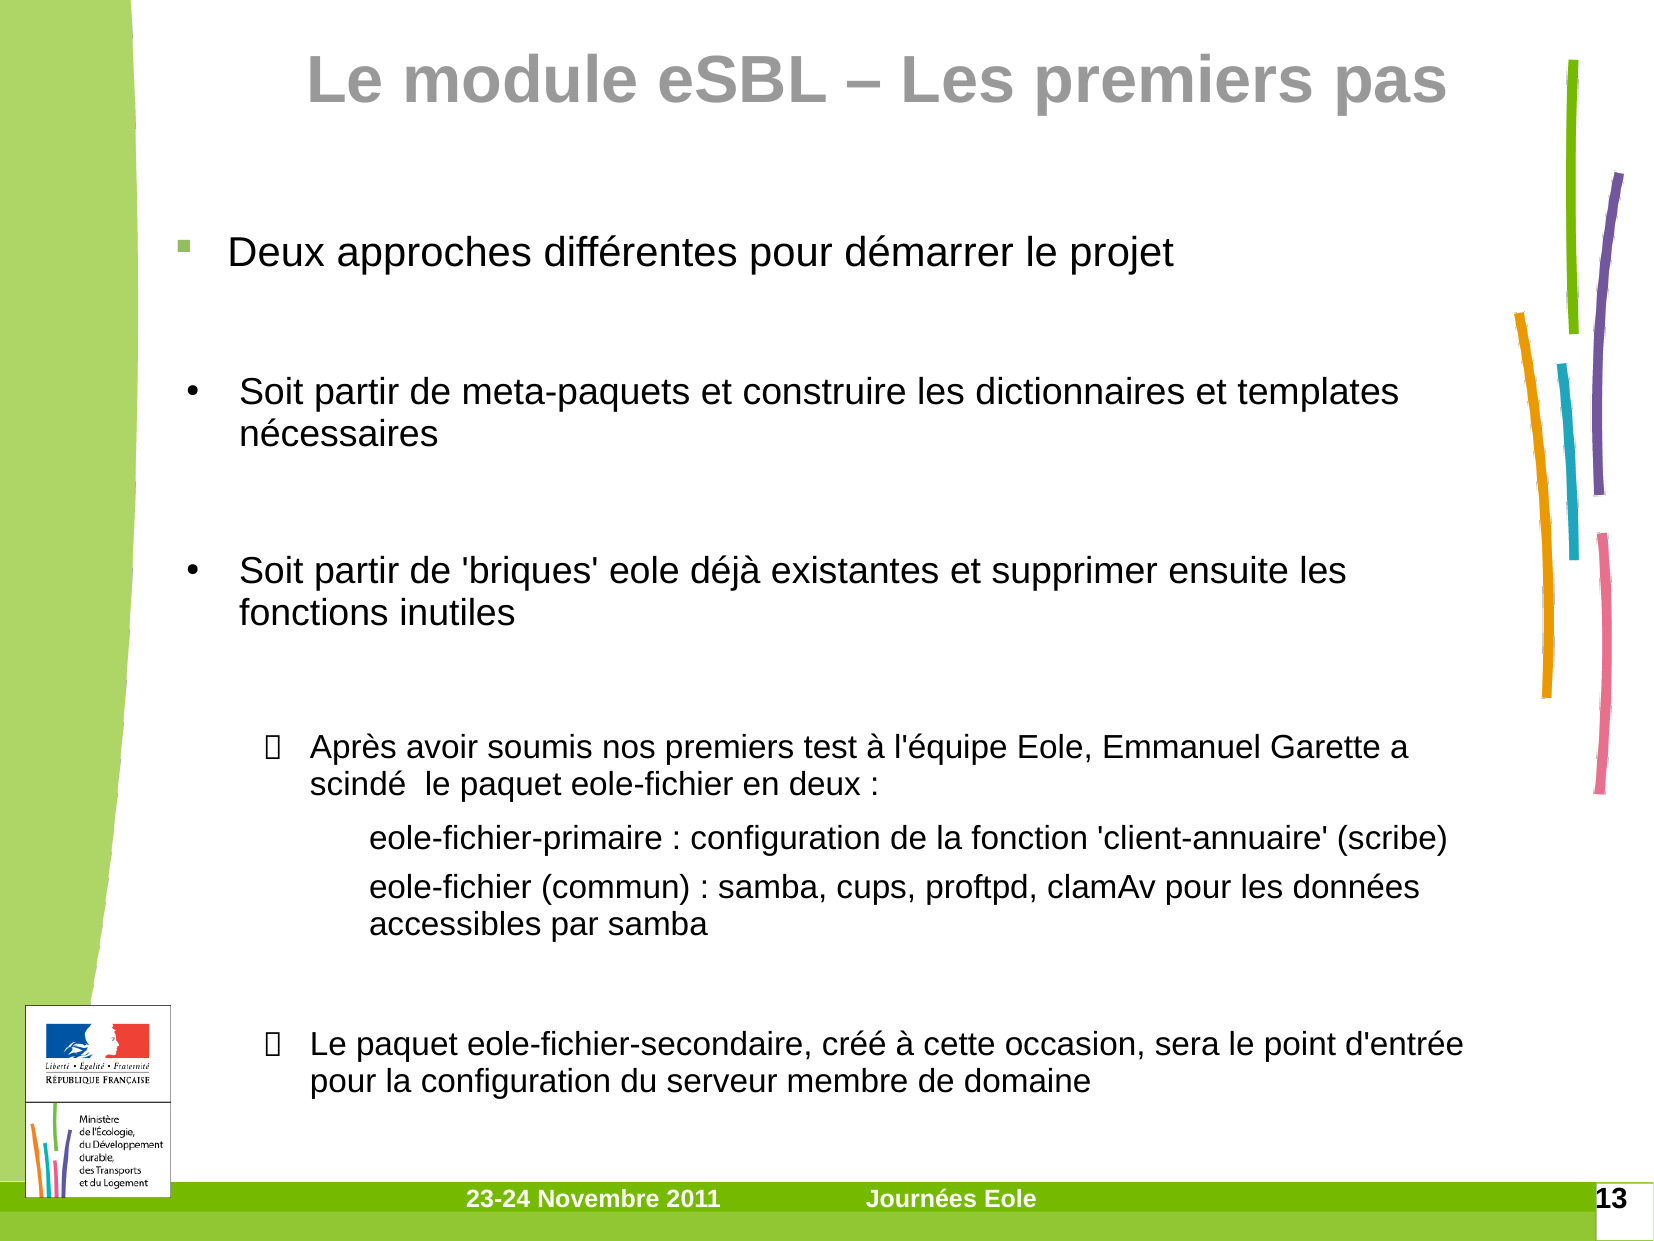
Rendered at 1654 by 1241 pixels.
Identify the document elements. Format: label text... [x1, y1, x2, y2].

title Le module eSBL – Les premiers pas [133, 0, 1622, 159]
picture [0, 0, 1654, 1241]
list Deux approches différentes pour démarrer le projet Soit partir de meta-paquets et construire les dictionnaires et templates nécessaires Soit partir de 'briques' eole déjà existantes et supprimer ensuite les fonctions inutiles Après avoir soumis nos premiers test à l'équipe Eole, Emmanuel Garette a scindé le paquet eole-fichier en deux : eole-fichier-primaire : configuration de la fonction 'client-annuaire' (scribe) eole-fichier (commun) : samba, cups, proftpd, clamAv pour les données accessibles par samba Le paquet eole-fichier-secondaire, créé à cette occasion, sera le point d'entrée pour la configuration du serveur membre de domaine [156, 157, 1486, 1168]
